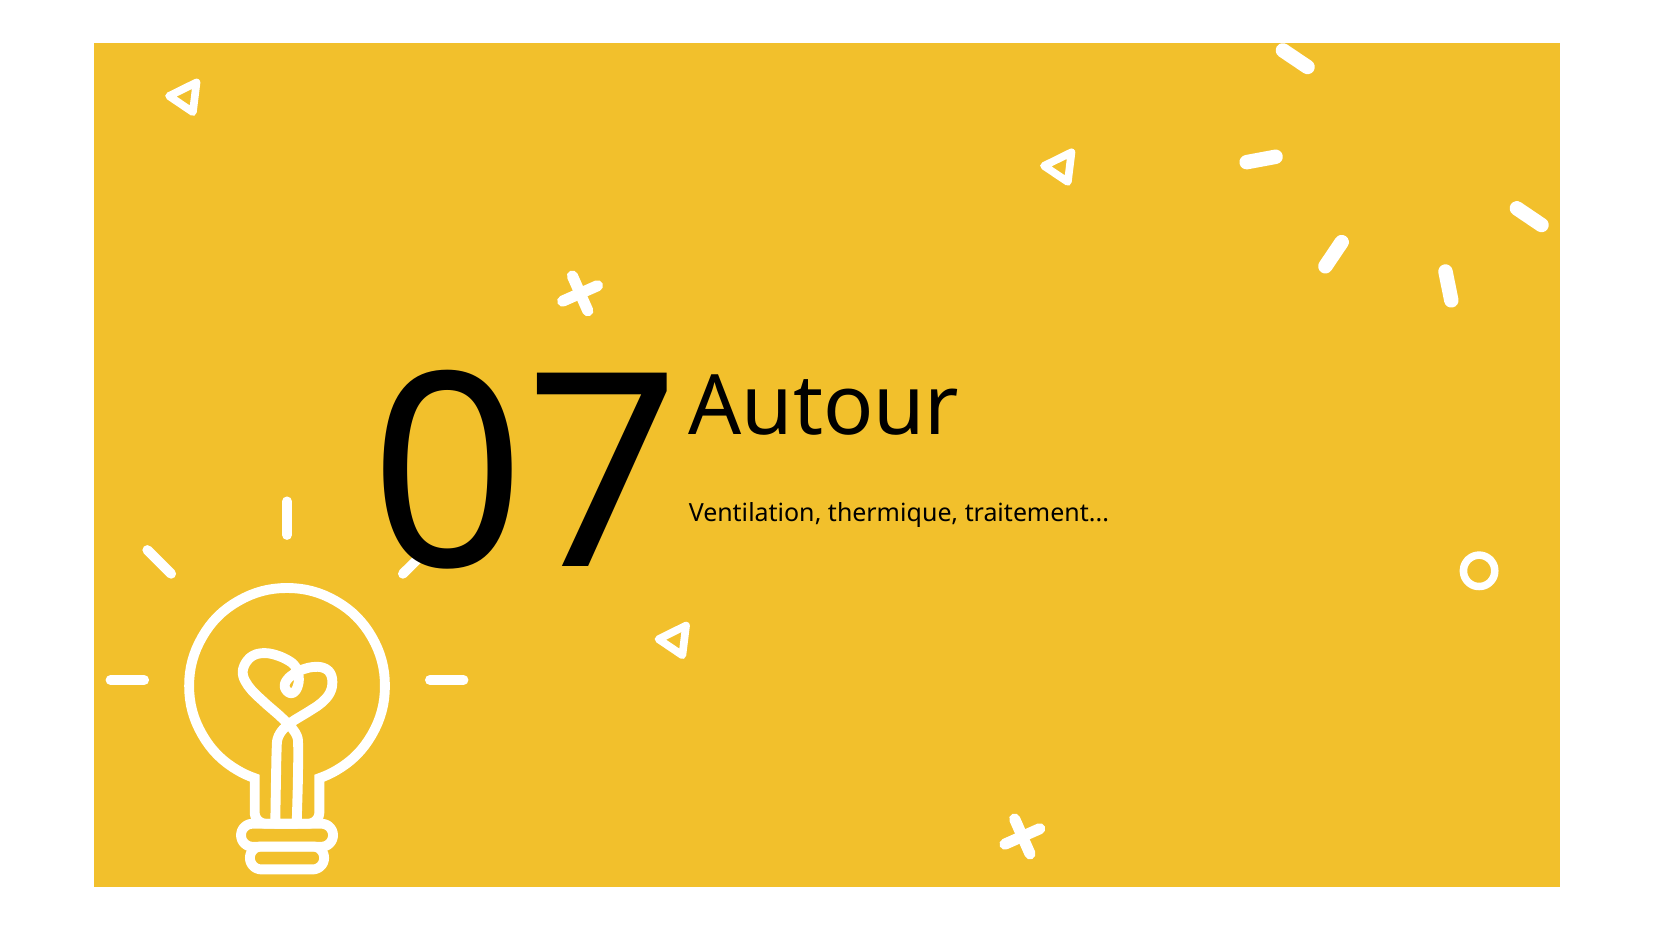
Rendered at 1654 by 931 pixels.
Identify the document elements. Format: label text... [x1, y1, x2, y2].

title 07 [370, 276, 716, 646]
text_box Ventilation, thermique, traitement... [716, 460, 1349, 564]
title Autour [716, 345, 1409, 459]
